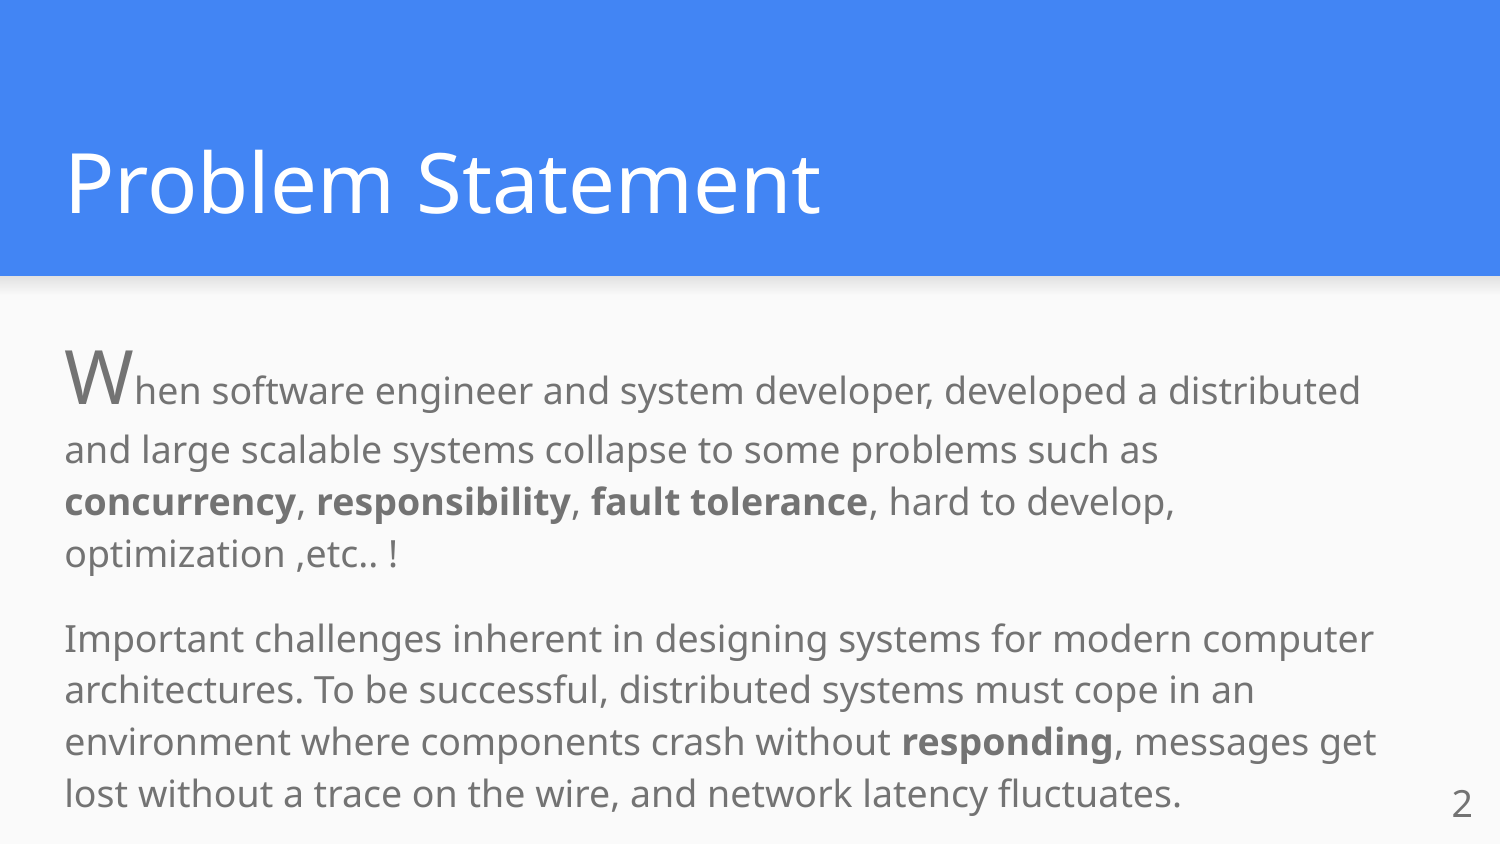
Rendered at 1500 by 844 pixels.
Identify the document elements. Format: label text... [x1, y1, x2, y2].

list When software engineer and system developer, developed a distributed and large scalable systems collapse to some problems such as concurrency, responsibility, fault tolerance, hard to develop, optimization ,etc.. ! Important challenges inherent in designing systems for modern computer architectures. To be successful, distributed systems must cope in an environment where components crash without responding, messages get lost without a trace on the wire, and network latency fluctuates. [49, 301, 1405, 816]
slide_number 2 [1398, 770, 1489, 835]
title Problem Statement [49, 119, 1399, 246]
